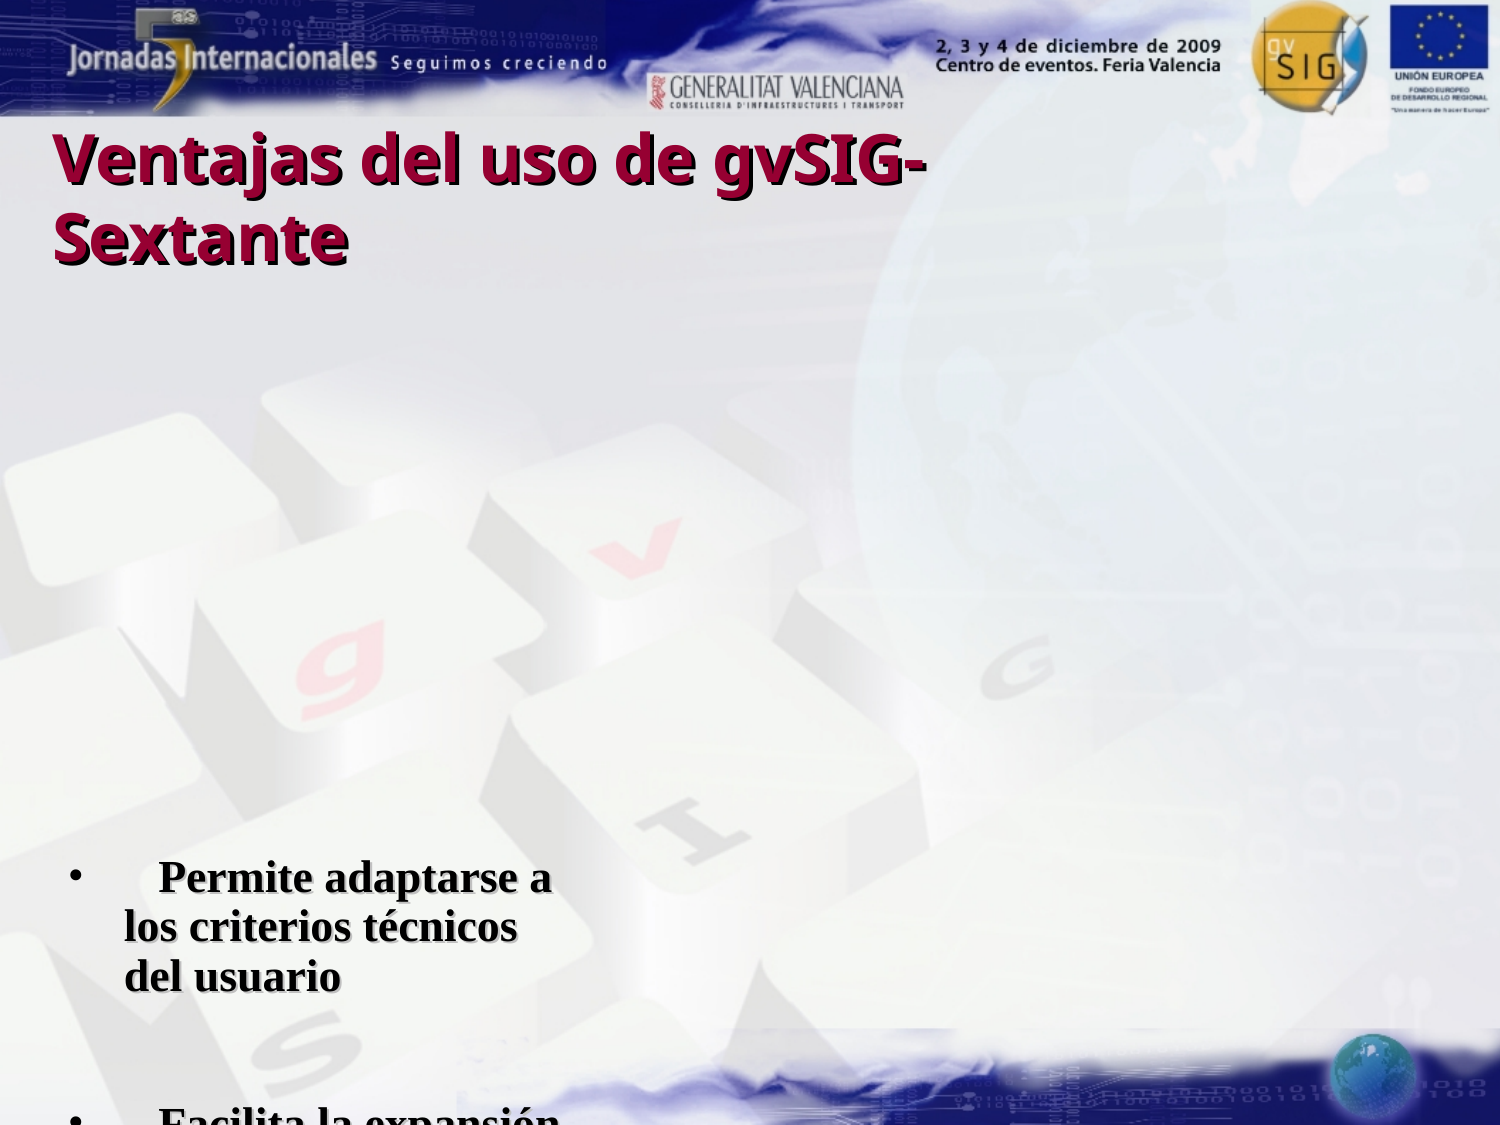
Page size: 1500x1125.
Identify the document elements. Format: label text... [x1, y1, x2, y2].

list Permite adaptarse a los criterios técnicos del usuario Facilita la expansión del uso de Cropcircle Mediante cursos de formación mejor aprovechamiento Posibilidad de utilizar otros indices de vegetación Enorme flexibilidad [53, 708, 591, 1125]
text_box Ventajas del uso de gvSIG-Sextante [37, 120, 1181, 271]
picture [0, 0, 1500, 1125]
